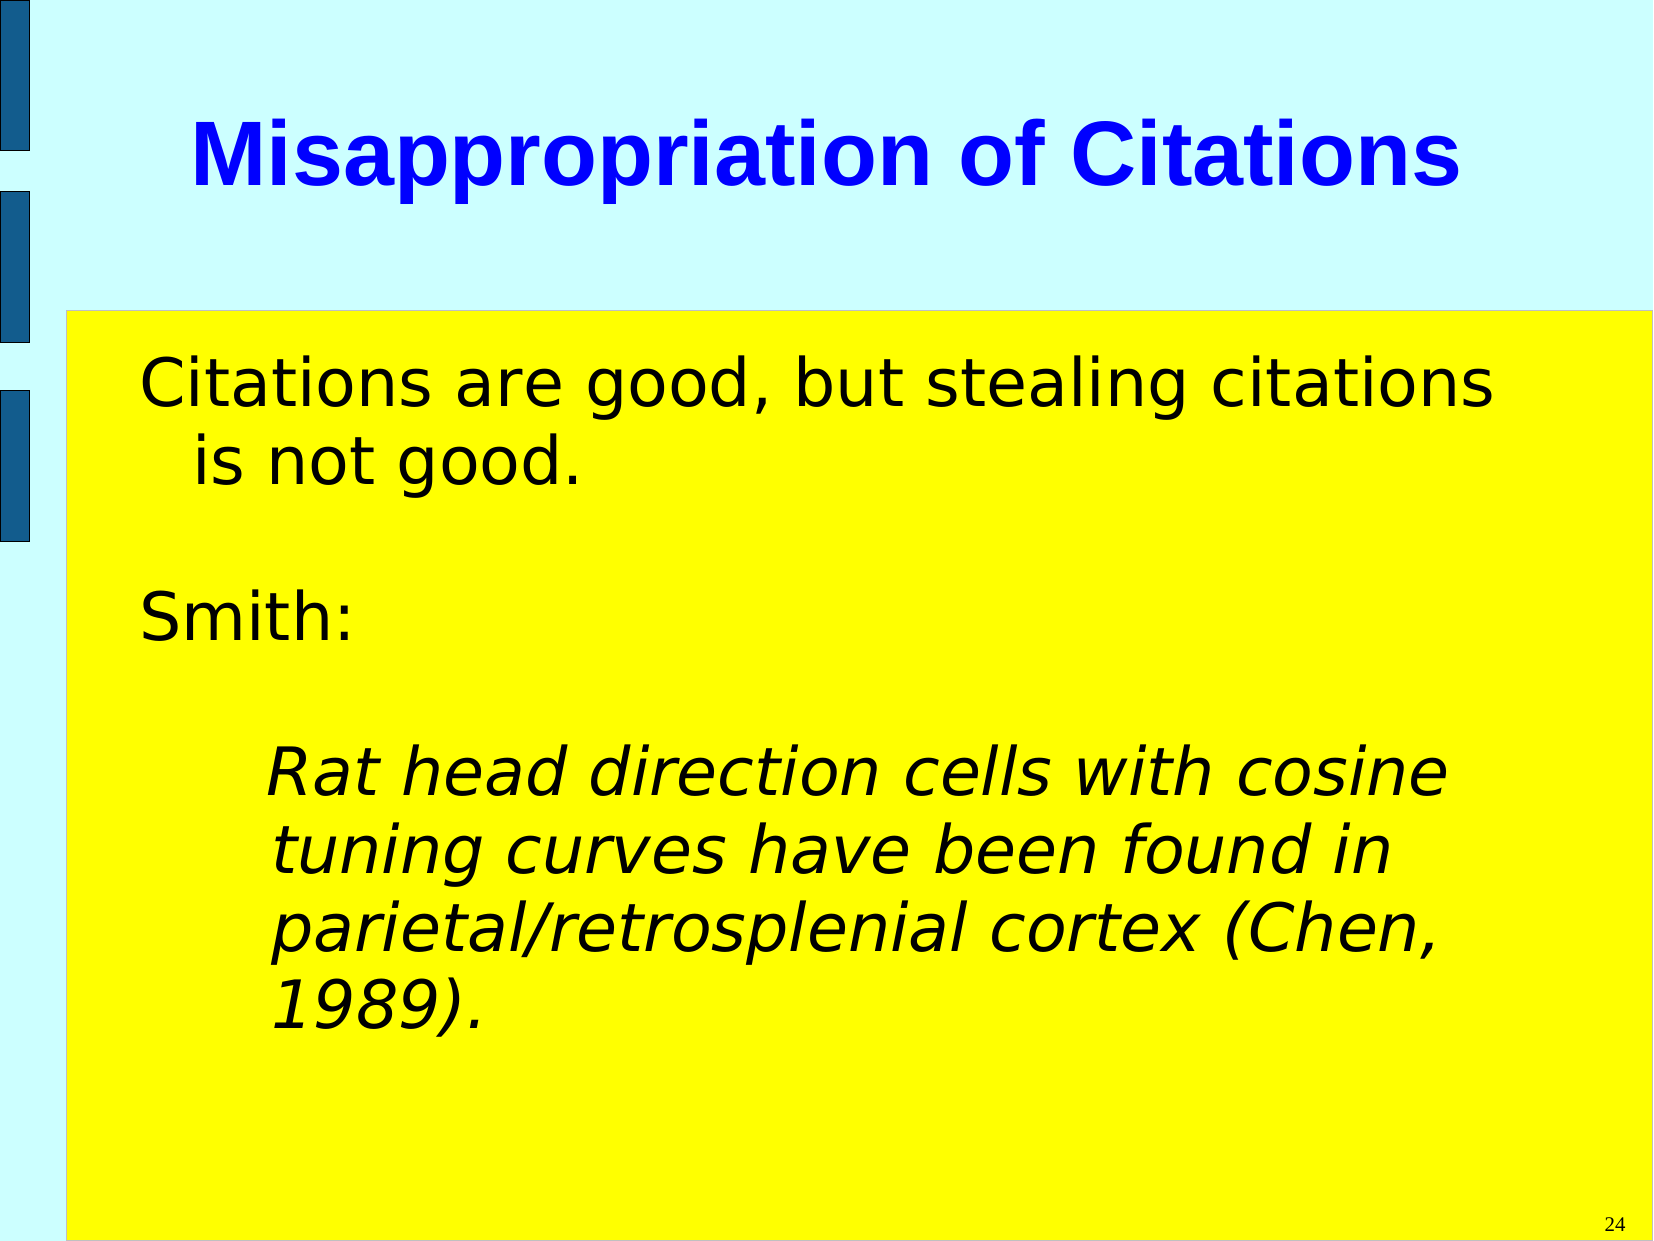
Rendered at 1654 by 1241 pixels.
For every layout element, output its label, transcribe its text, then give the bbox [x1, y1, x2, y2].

title Misappropriation of Citations [121, 49, 1534, 258]
list Citations are good, but stealing citations is not good. Smith: Rat head direction cells with cosine tuning curves have been found in parietal/retrosplenial cortex (Chen, 1989). [121, 344, 1534, 1127]
